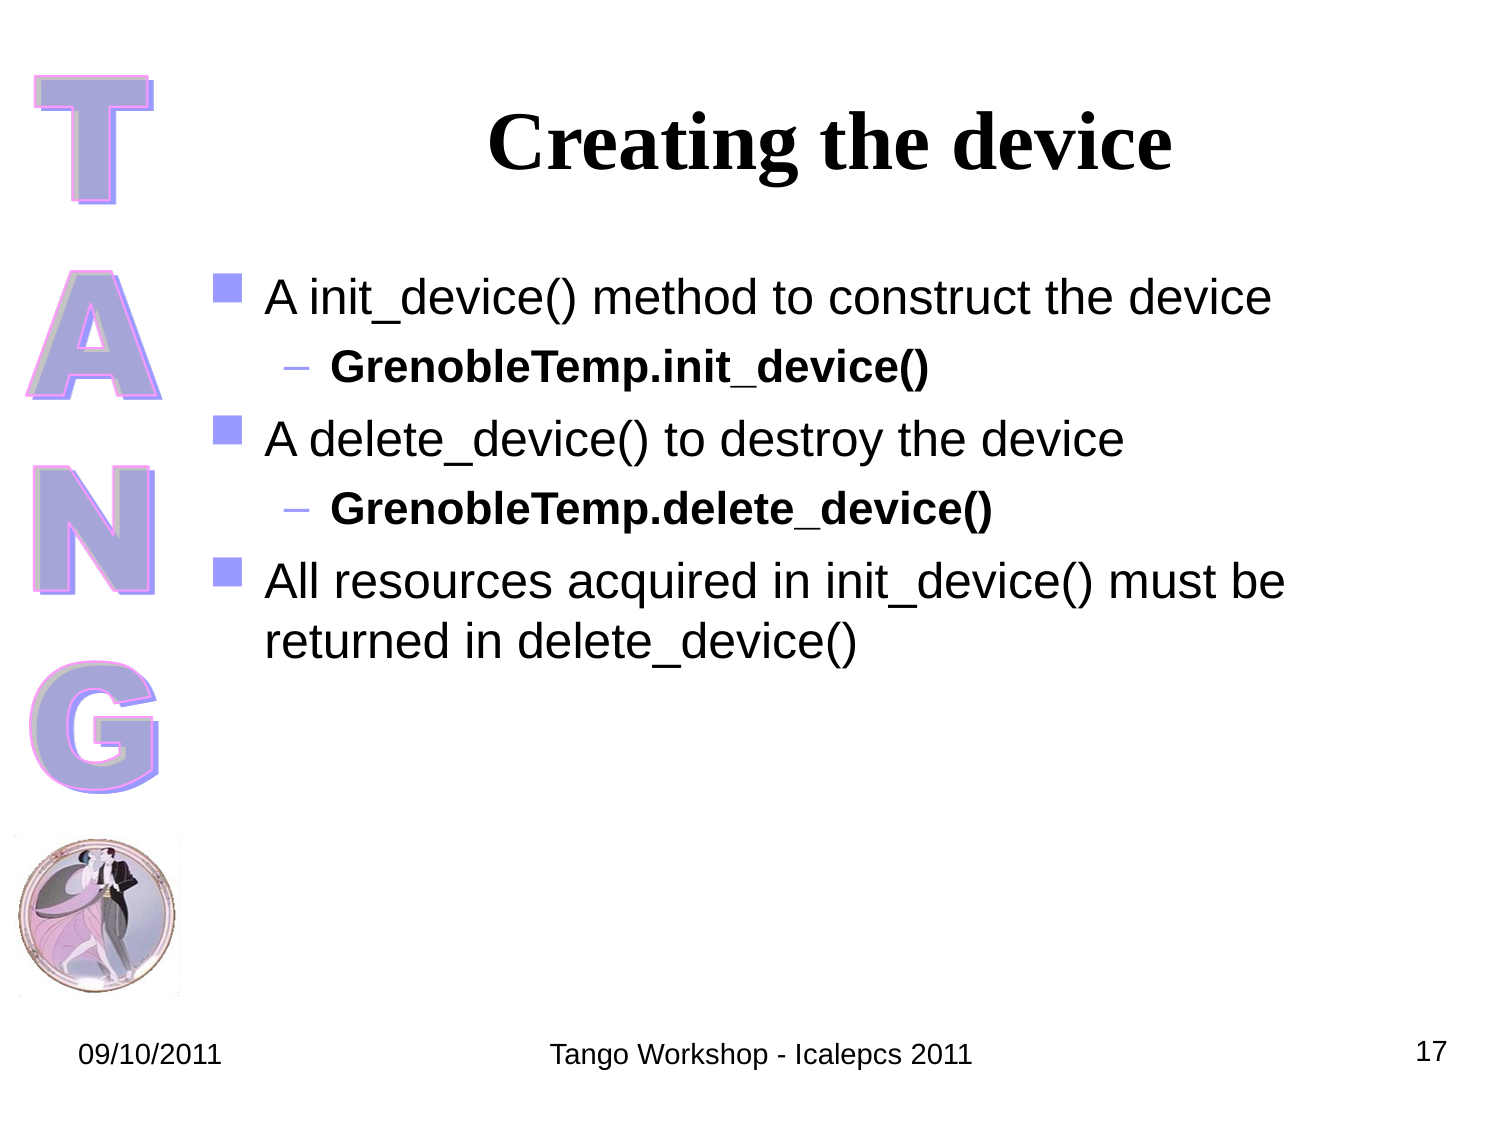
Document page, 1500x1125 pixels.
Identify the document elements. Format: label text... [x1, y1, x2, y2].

list A init_device() method to construct the device GrenobleTemp.init_device() A delete_device() to destroy the device GrenobleTemp.delete_device() All resources acquired in init_device() must be returned in delete_device() [193, 256, 1469, 995]
picture [13, 74, 184, 1001]
title Creating the device [192, 74, 1468, 199]
